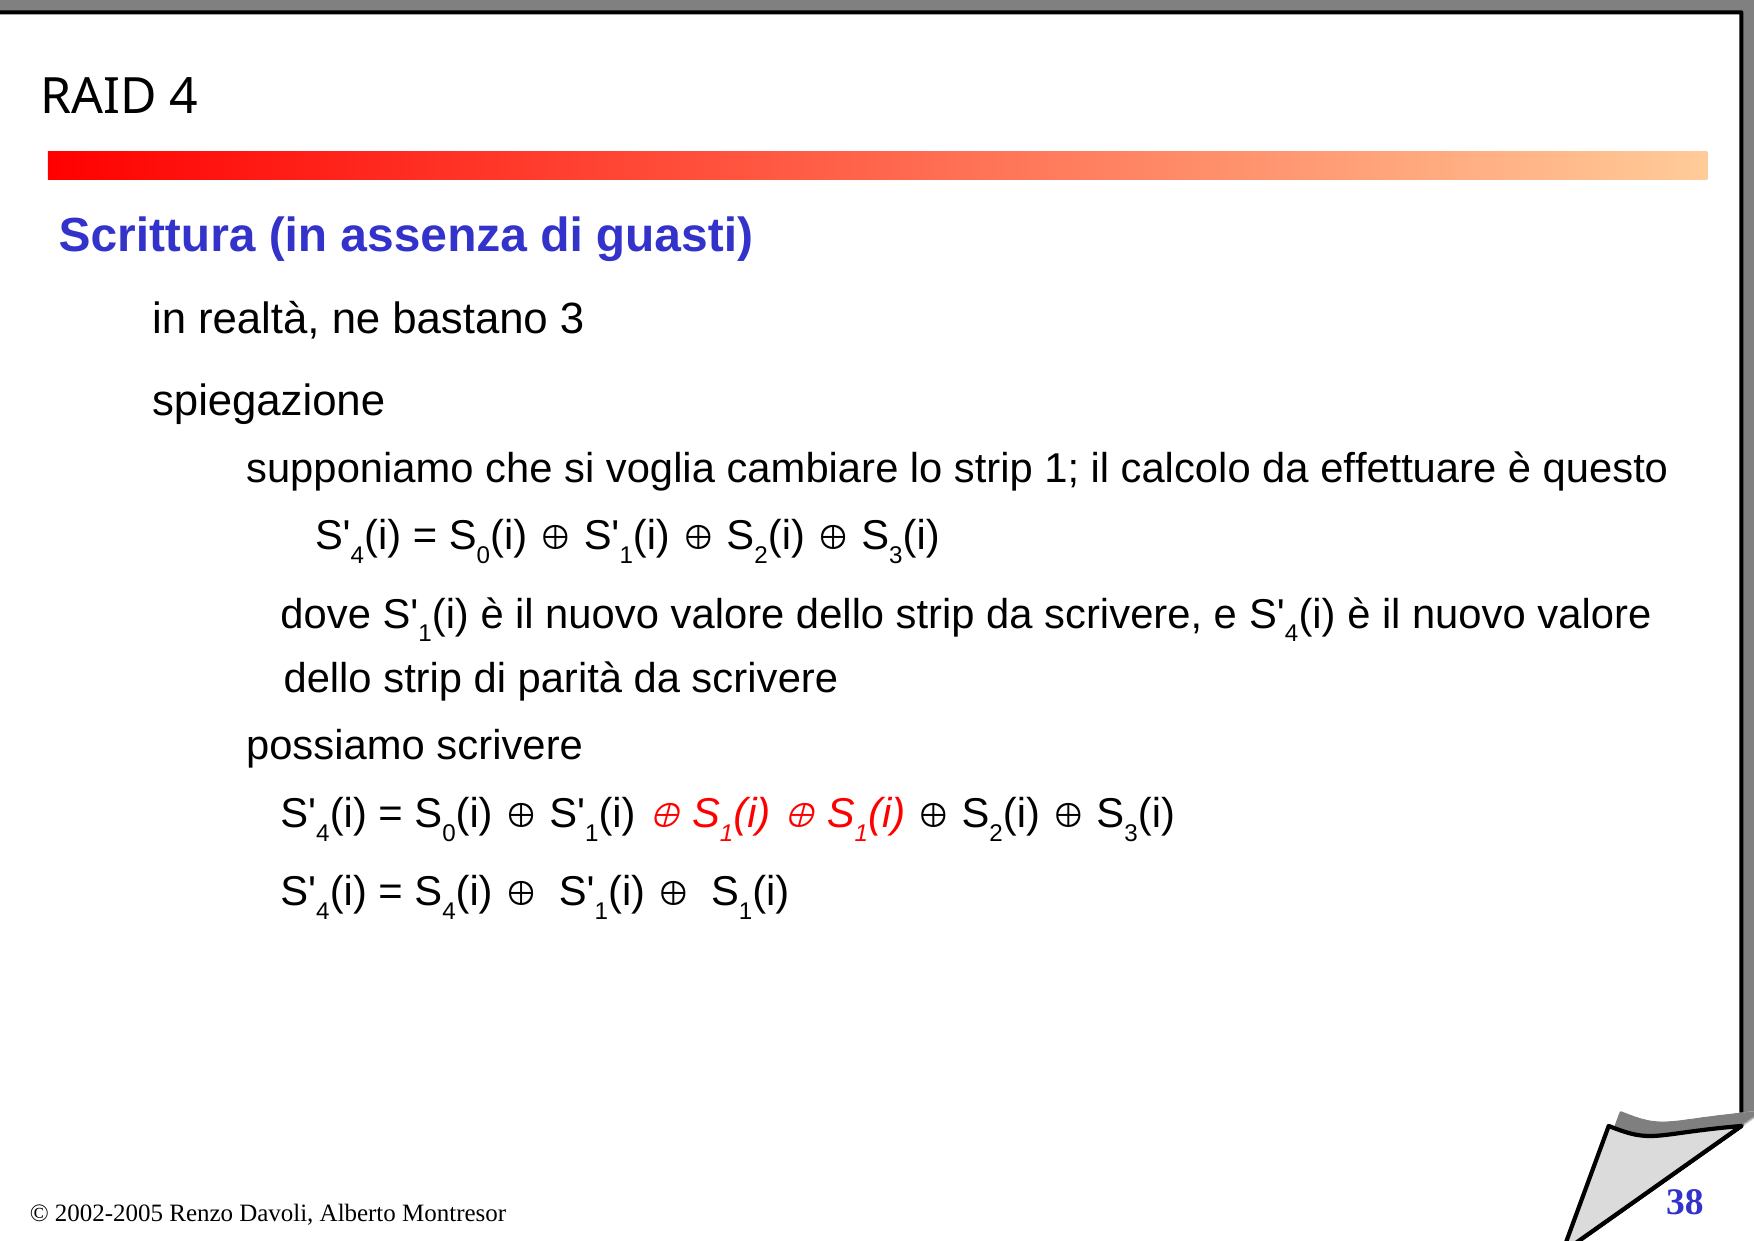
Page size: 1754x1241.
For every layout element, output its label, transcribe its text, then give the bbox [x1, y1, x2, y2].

list Scrittura (in assenza di guasti) in realtà, ne bastano 3 spiegazione supponiamo che si voglia cambiare lo strip 1; il calcolo da effettuare è questo S'4(i) = S0(i)  S'1(i)  S2(i)  S3(i) dove S'1(i) è il nuovo valore dello strip da scrivere, e S'4(i) è il nuovo valore dello strip di parità da scrivere possiamo scrivere S'4(i) = S0(i)  S'1(i)  S1(i)  S1(i)  S2(i)  S3(i) S'4(i) = S4(i)  S'1(i)  S1(i) [58, 206, 1696, 1077]
text_box 14 [750, 152, 754, 179]
title RAID 4 [40, 49, 1714, 144]
